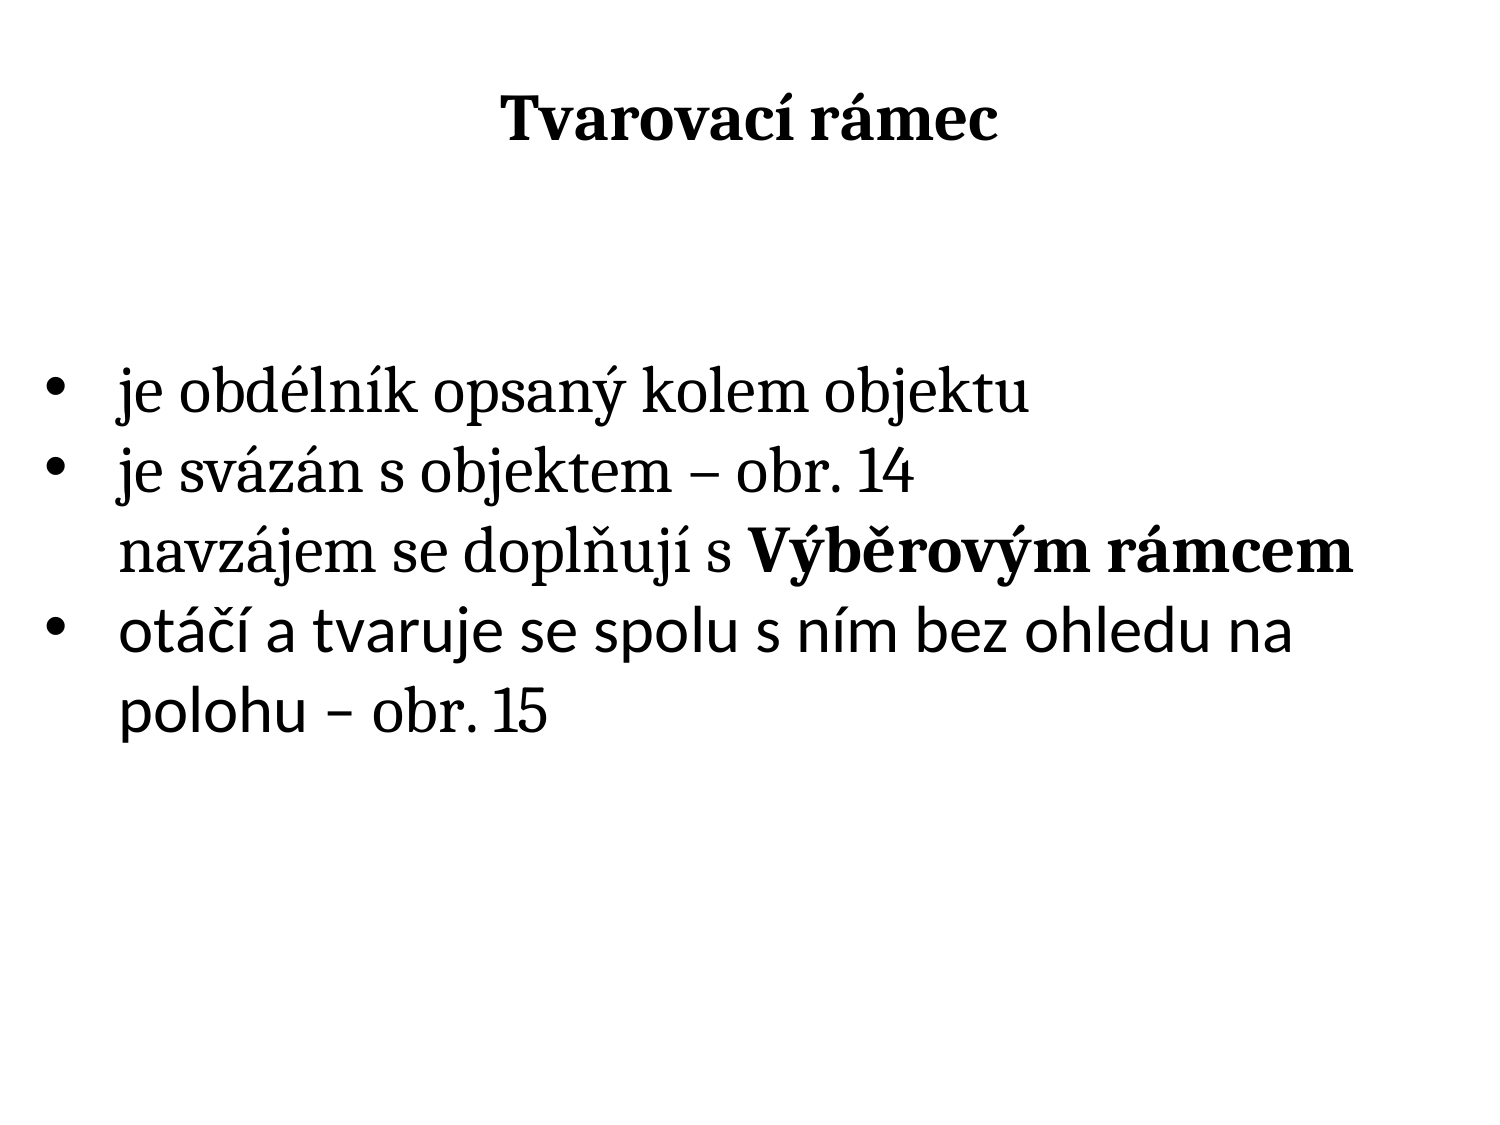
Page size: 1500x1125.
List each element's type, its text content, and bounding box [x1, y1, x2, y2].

text_box je obdélník opsaný kolem objektu je svázán s objektem – obr. 14 navzájem se doplňují s Výběrovým rámcem otáčí a tvaruje se spolu s ním bez ohledu na polohu – obr. 15 [0, 337, 1500, 914]
text_box Tvarovací rámec [0, 66, 1500, 162]
